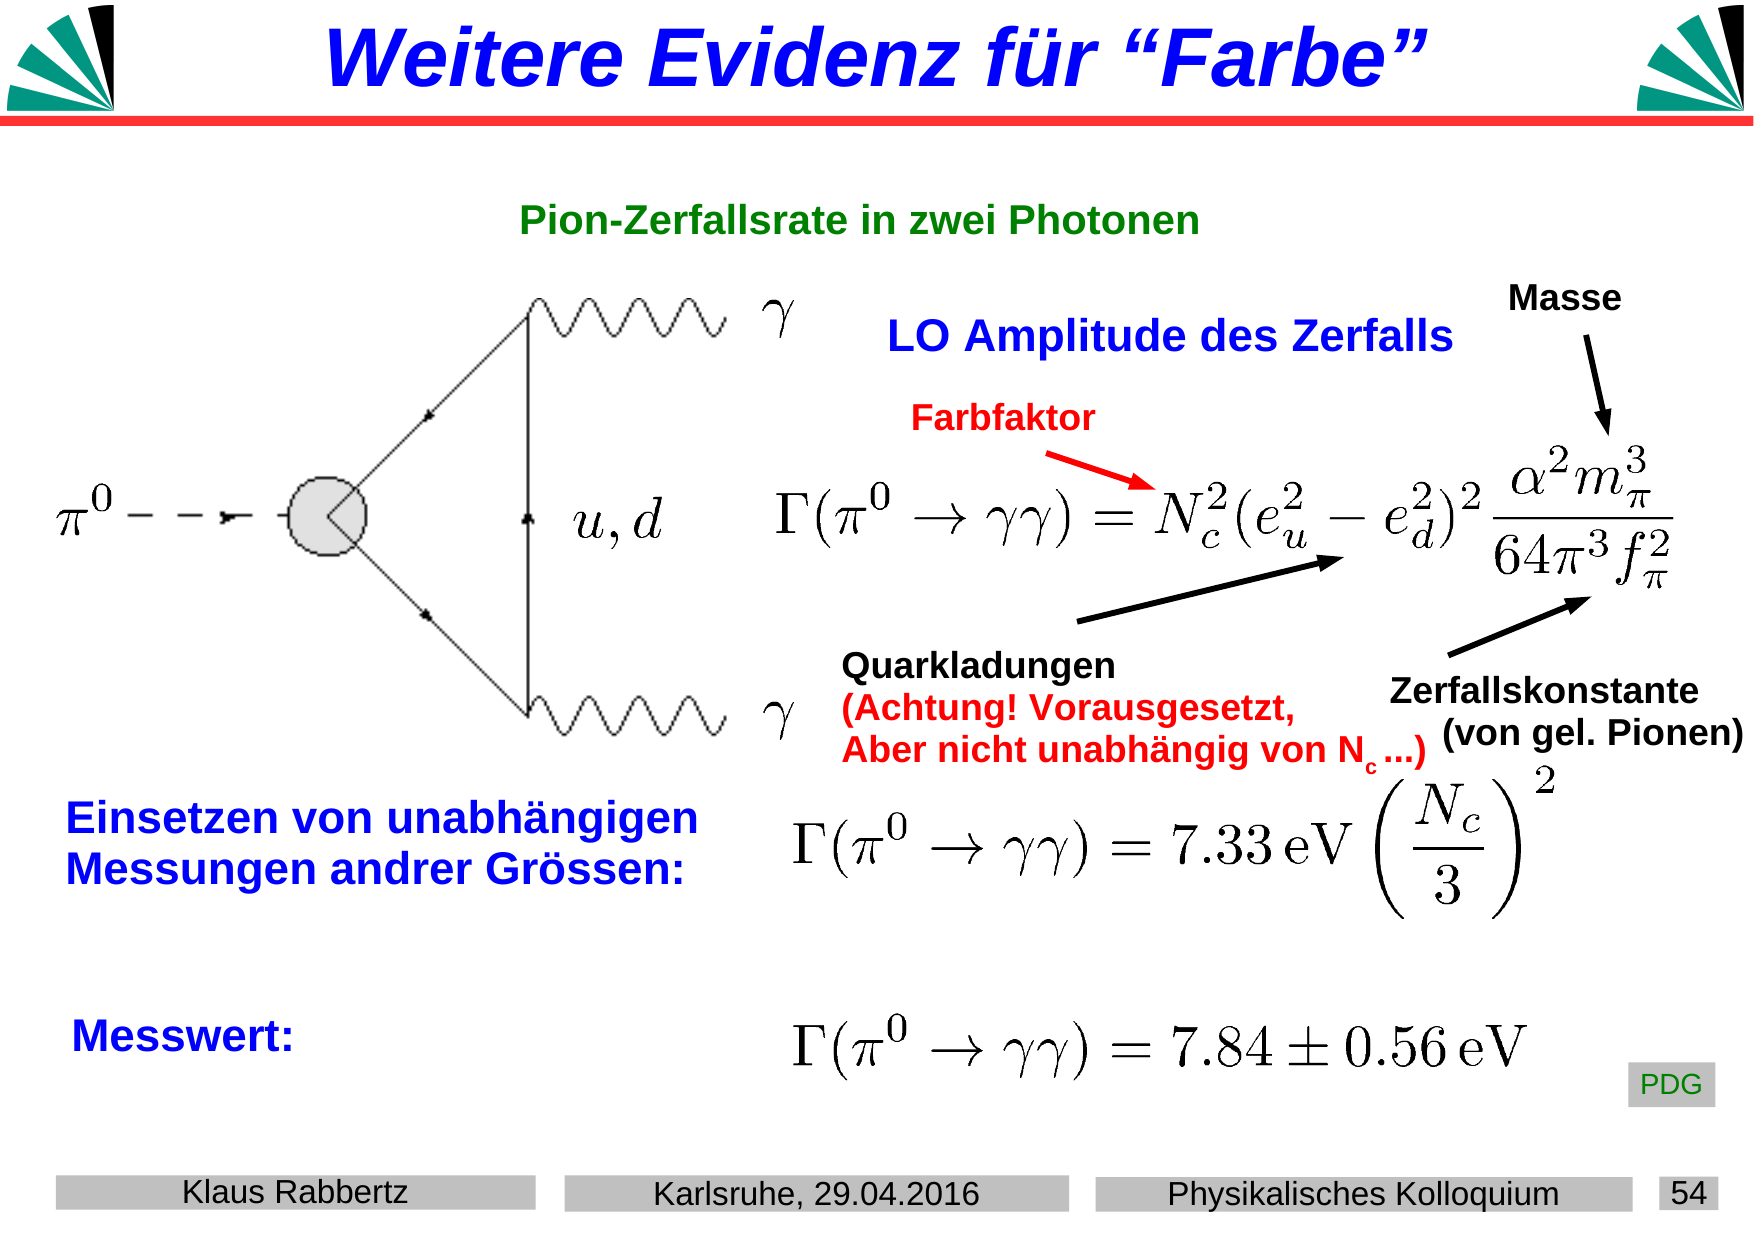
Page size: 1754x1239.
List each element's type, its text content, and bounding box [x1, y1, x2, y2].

text_box PDG [1628, 1062, 1716, 1108]
picture [50, 478, 121, 544]
picture [1637, 5, 1744, 112]
text_box Messwert: [59, 1004, 308, 1068]
picture [770, 441, 1681, 594]
picture [752, 694, 805, 747]
text_box Einsetzen von unabhängigen Messungen andrer Grössen: [53, 785, 712, 901]
picture [787, 760, 1564, 924]
list Pion-Zerfallsrate in zwei Photonen [519, 196, 1235, 254]
text_box Farbfaktor [898, 390, 1108, 445]
picture [787, 1008, 1535, 1085]
text_box Quarkladungen (Achtung! Vorausgesetzt, Aber nicht unabhängig von Nc ...) [829, 638, 1438, 786]
text_box LO Amplitude des Zerfalls [875, 304, 1465, 368]
text_box Masse [1496, 270, 1635, 325]
title Weitere Evidenz für “Farbe” [124, 0, 1629, 116]
picture [751, 292, 805, 346]
picture [126, 298, 732, 739]
text_box Zerfallskonstante (von gel. Pionen) [1438, 663, 1754, 760]
picture [7, 5, 114, 112]
